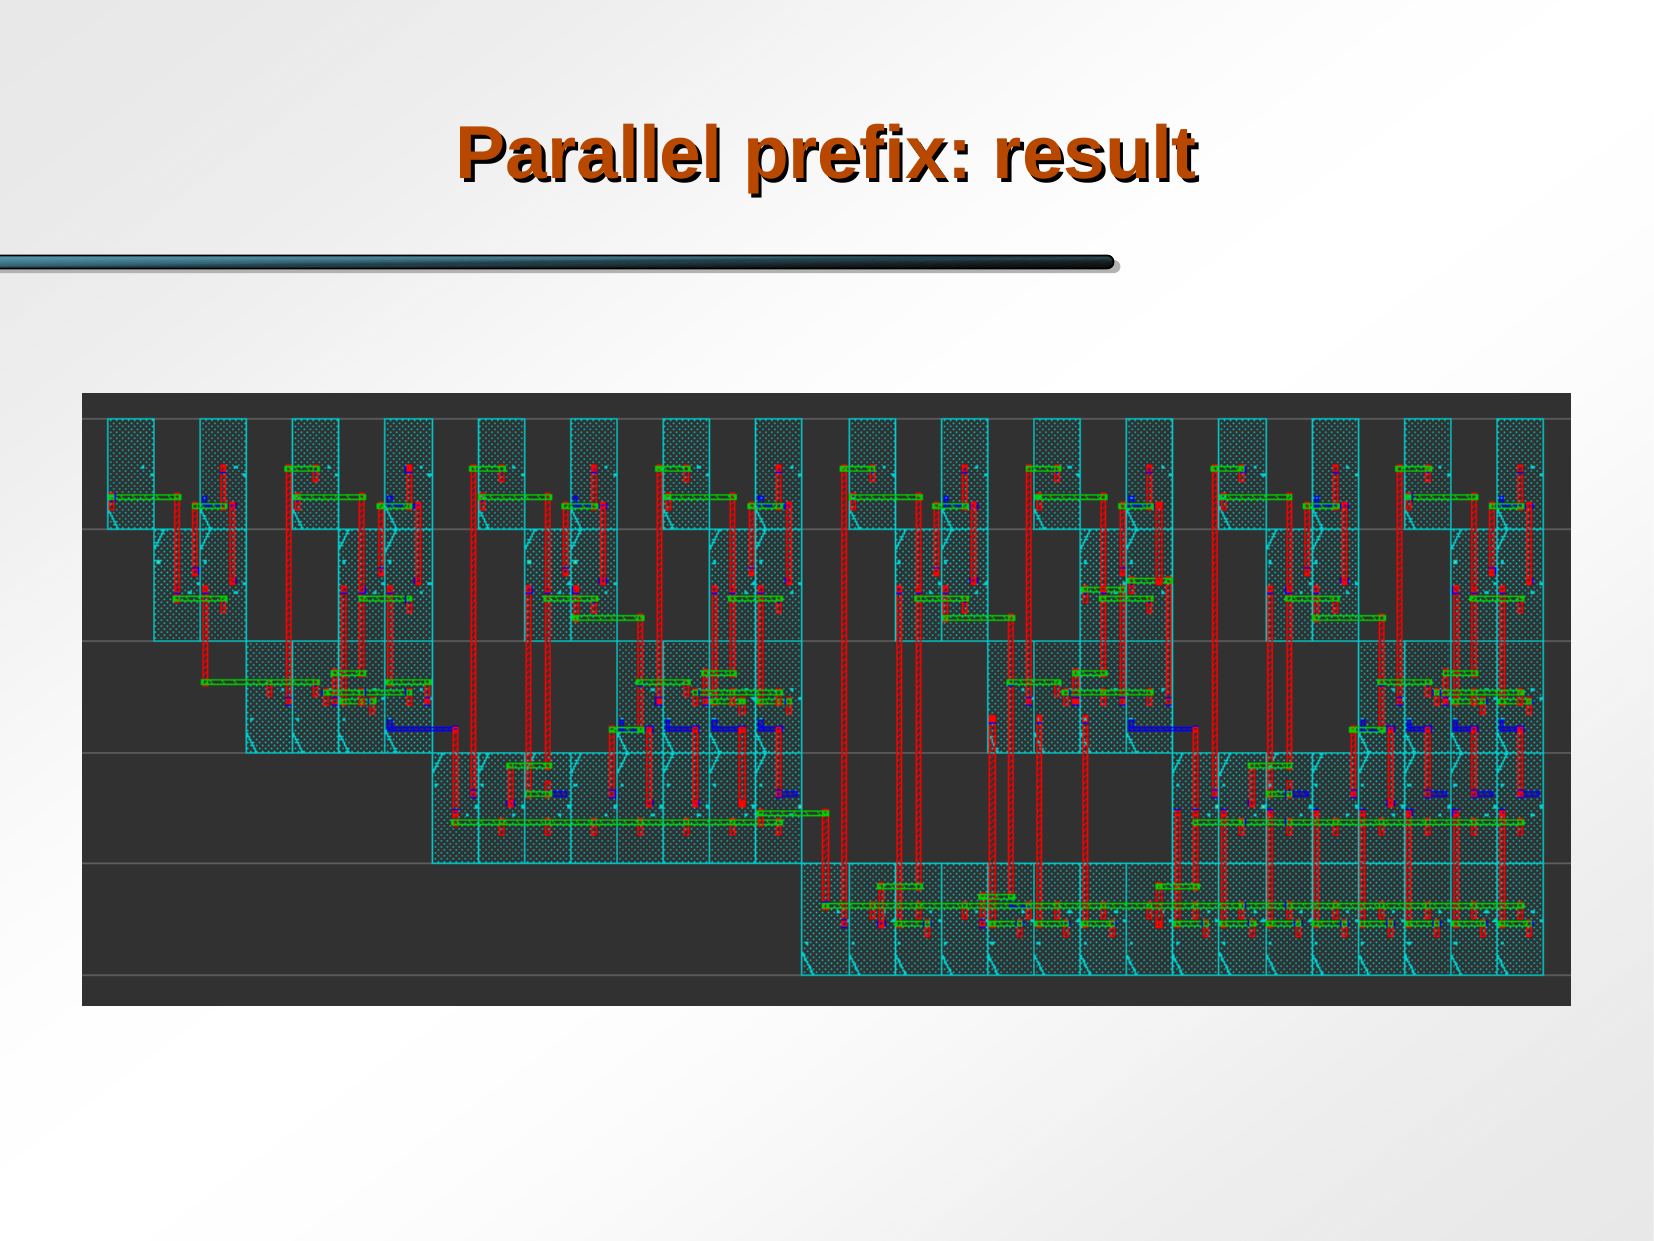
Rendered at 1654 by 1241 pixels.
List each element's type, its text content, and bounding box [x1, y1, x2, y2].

picture [82, 290, 1571, 1109]
title Parallel prefix: result [82, 49, 1571, 257]
